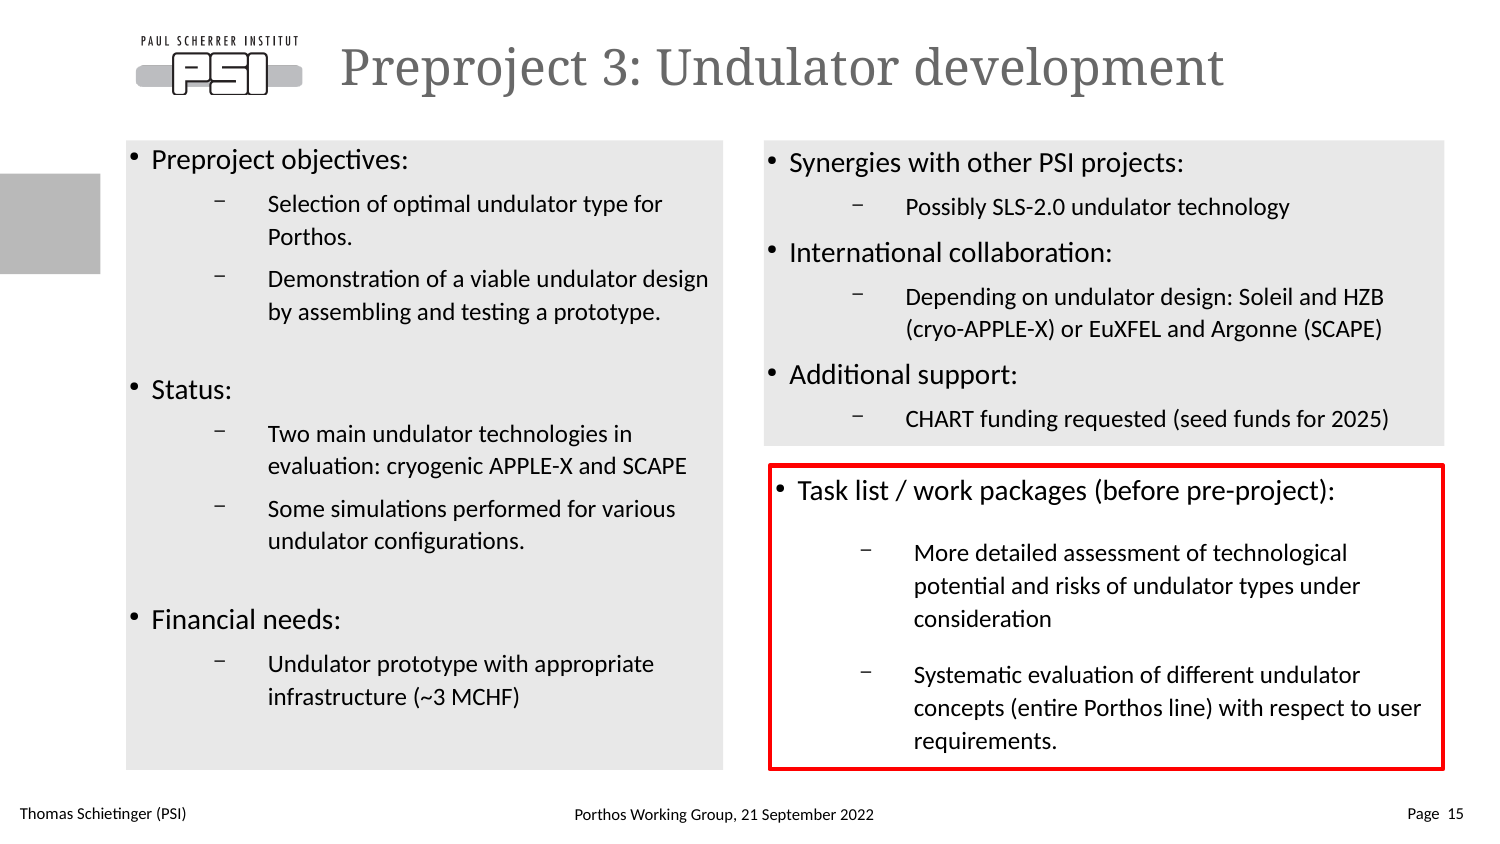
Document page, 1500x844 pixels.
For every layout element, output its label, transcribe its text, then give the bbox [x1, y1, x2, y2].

list Task list / work packages (before pre-project): More detailed assessment of technological potential and risks of undulator types under consideration Systematic evaluation of different undulator concepts (entire Porthos line) with respect to user requirements. [769, 465, 1444, 770]
list Synergies with other PSI projects: Possibly SLS-2.0 undulator technology International collaboration: Depending on undulator design: Soleil and HZB (cryo-APPLE-X) or EuXFEL and Argonne (SCAPE) Additional support: CHART funding requested (seed funds for 2025) [763, 140, 1445, 446]
list Preproject objectives: Selection of optimal undulator type for Porthos. Demonstration of a viable undulator design by assembling and testing a prototype. Status: Two main undulator technologies in evaluation: cryogenic APPLE-X and SCAPE Some simulations performed for various undulator configurations. Financial needs: Undulator prototype with appropriate infrastructure (~3 MCHF) [126, 140, 724, 770]
title Preproject 3: Undulator development [340, 35, 1477, 102]
